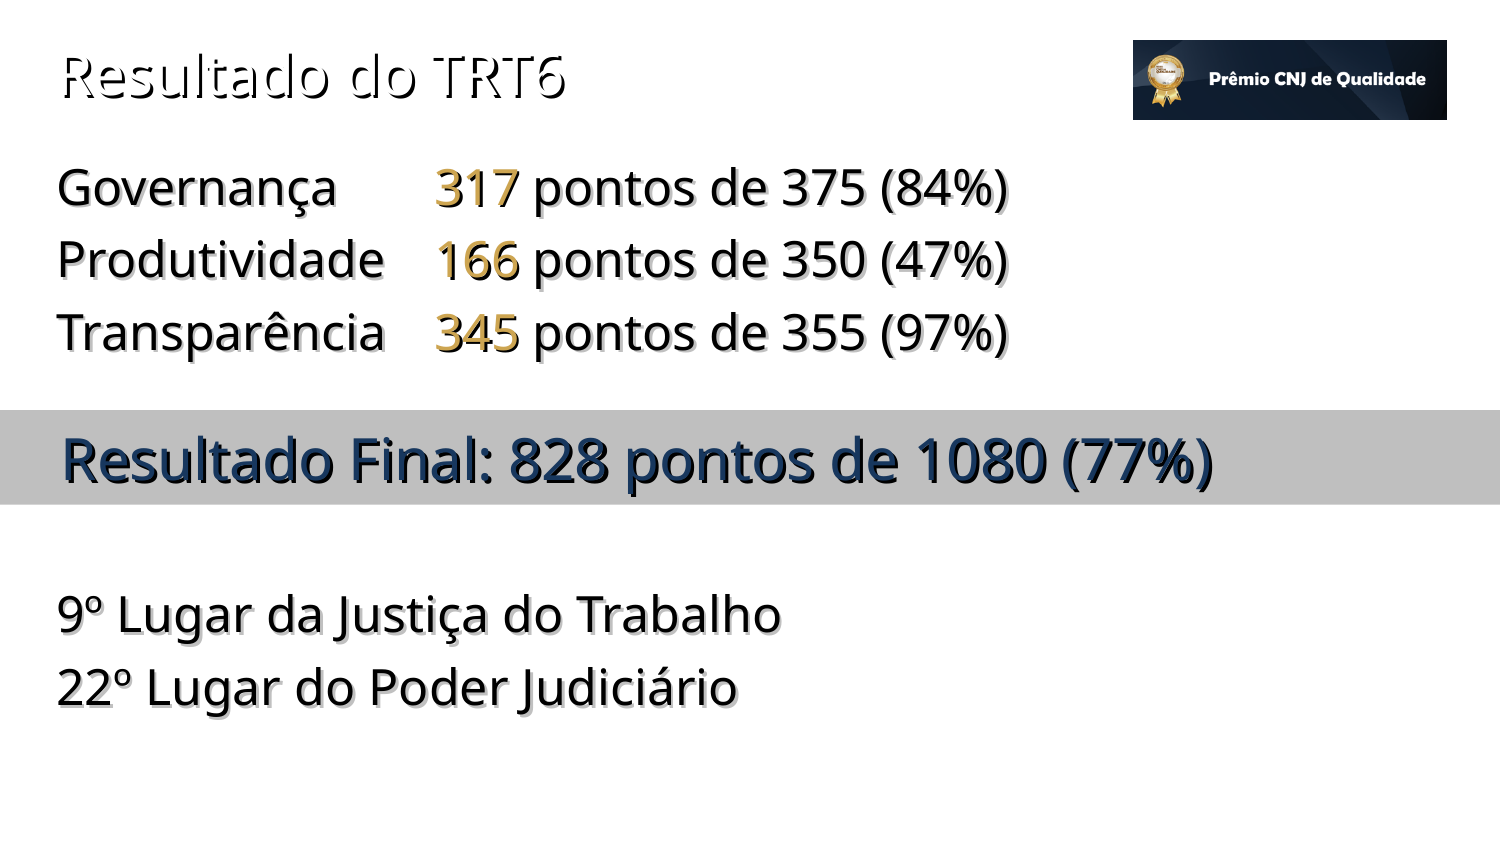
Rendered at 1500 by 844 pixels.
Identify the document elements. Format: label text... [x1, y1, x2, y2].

text_box 9º Lugar da Justiça do Trabalho 22º Lugar do Poder Judiciário [41, 575, 1489, 765]
text_box Resultado Final: 828 pontos de 1080 (77%) [0, 410, 1500, 505]
text_box 317 pontos de 375 (84%) 166 pontos de 350 (47%) 345 pontos de 355 (97%) [419, 147, 1188, 443]
title Resultado do TRT6 [41, 29, 833, 113]
text_box [0, 505, 1500, 844]
list Governança Produtividade Transparência [41, 147, 419, 410]
picture [1133, 40, 1447, 121]
